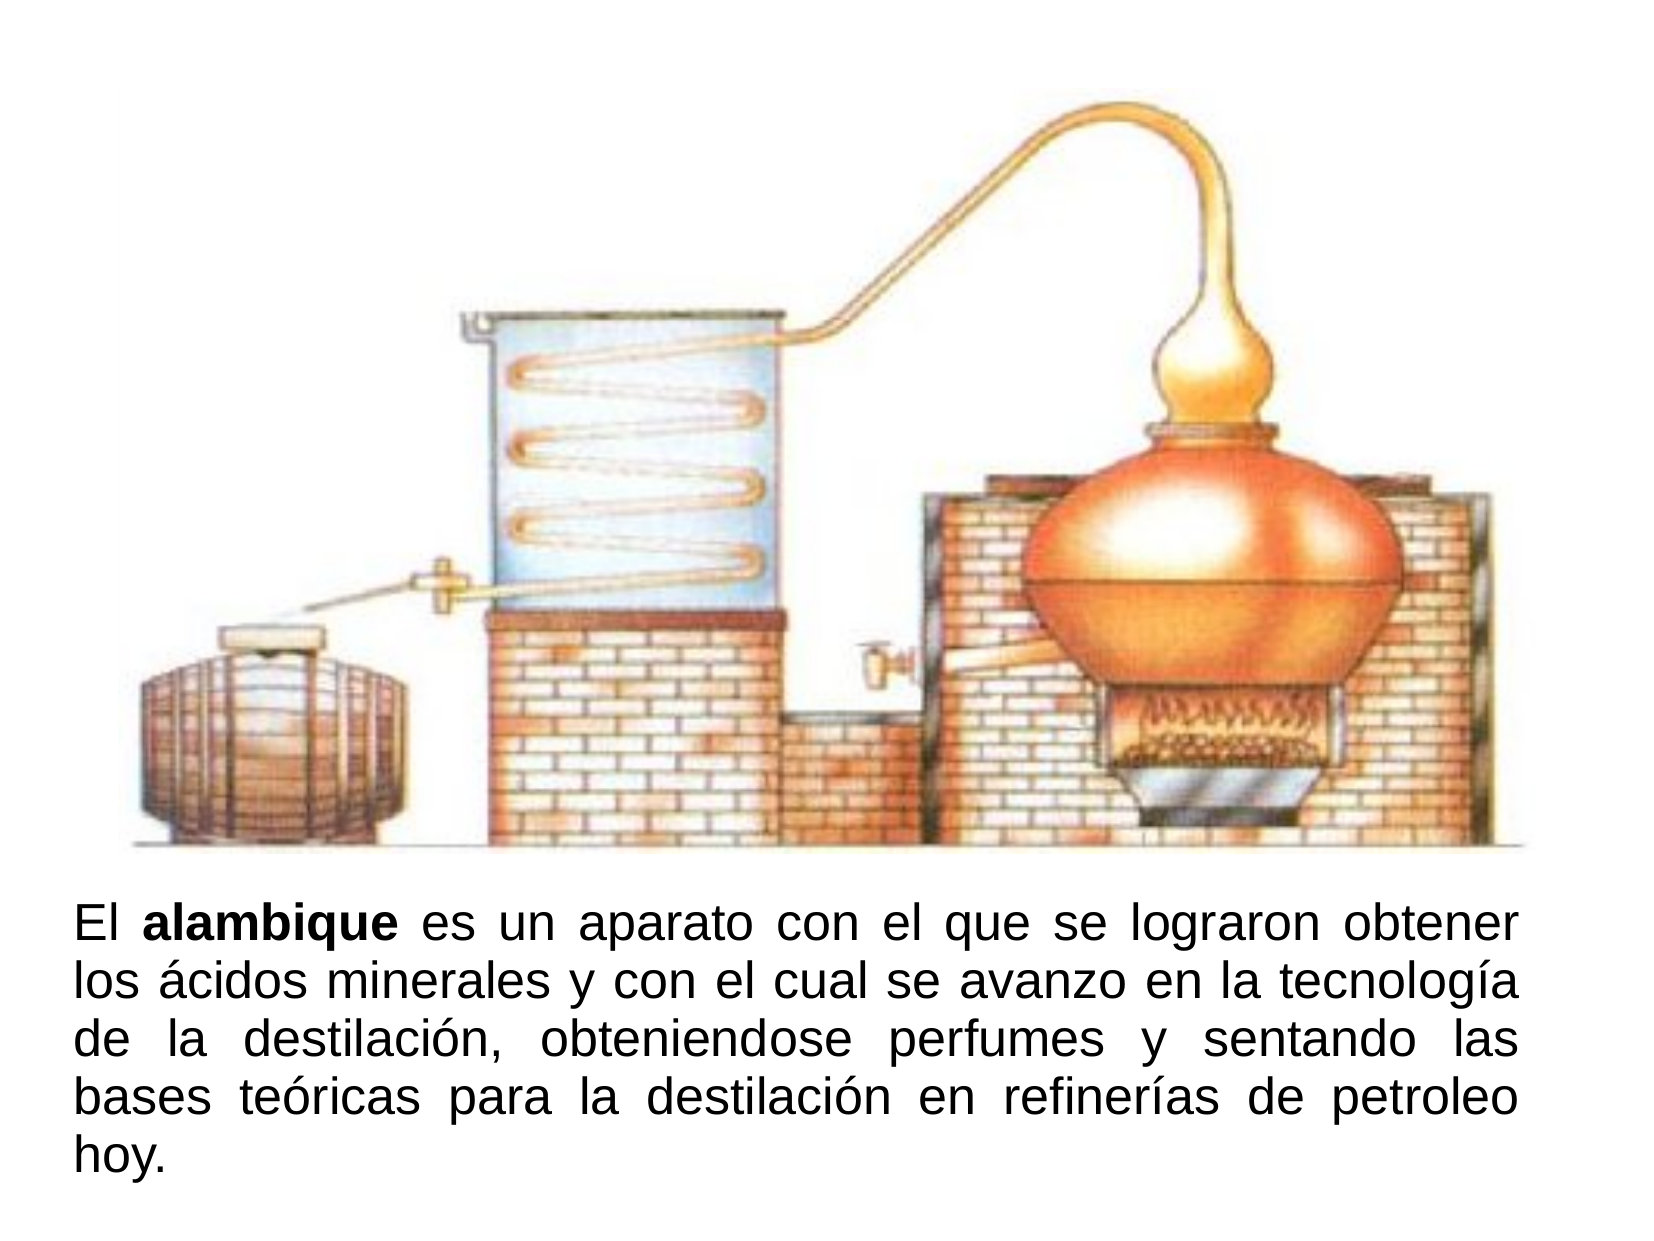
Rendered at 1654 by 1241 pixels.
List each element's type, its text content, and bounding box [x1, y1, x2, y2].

picture [118, 88, 1536, 854]
text_box El alambique es un aparato con el que se lograron obtener los ácidos minerales y con el cual se avanzo en la tecnología de la destilación, obteniendose perfumes y sentando las bases teóricas para la destilación en refinerías de petroleo hoy. [59, 885, 1536, 1191]
